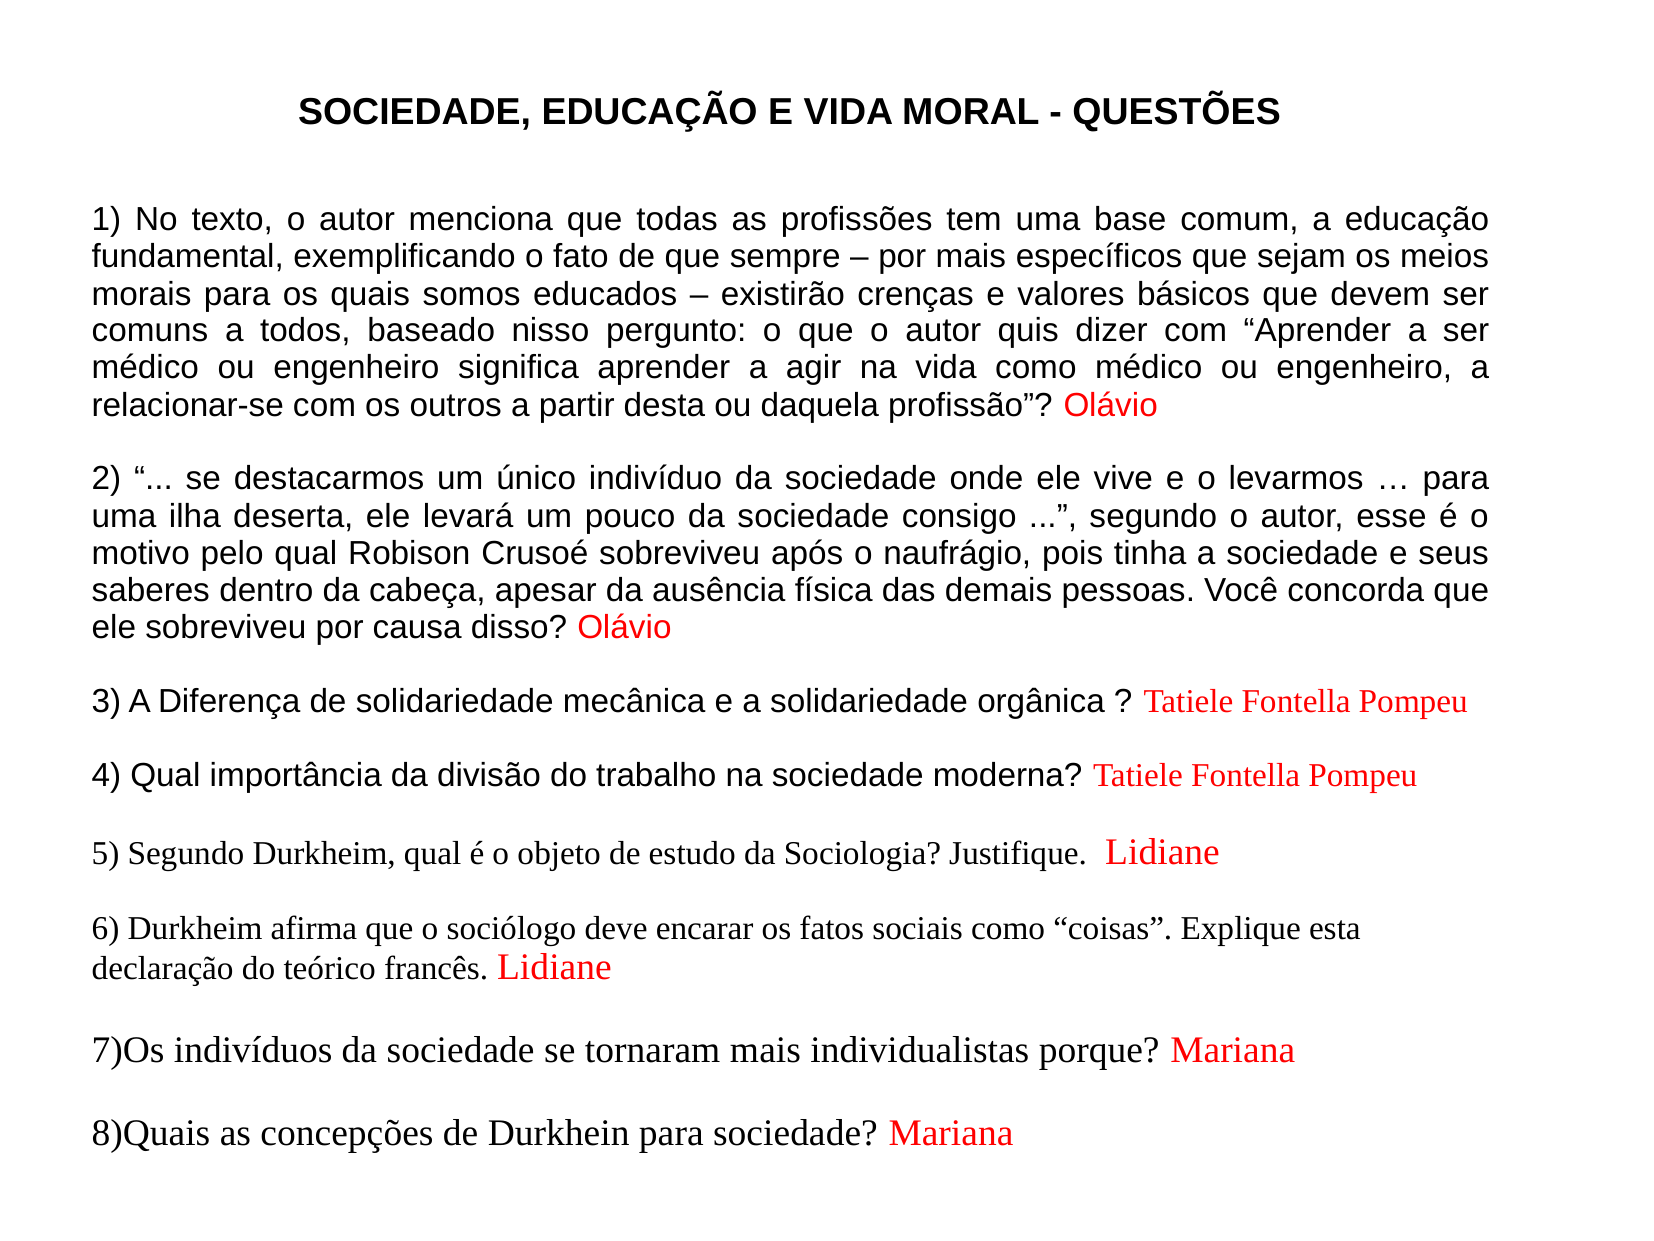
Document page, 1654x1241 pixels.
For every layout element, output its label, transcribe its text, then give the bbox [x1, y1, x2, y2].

text_box 1) No texto, o autor menciona que todas as profissões tem uma base comum, a educação fundamental, exemplificando o fato de que sempre – por mais específicos que sejam os meios morais para os quais somos educados – existirão crenças e valores básicos que devem ser comuns a todos, baseado nisso pergunto: o que o autor quis dizer com “Aprender a ser médico ou engenheiro significa aprender a agir na vida como médico ou engenheiro, a relacionar-se com os outros a partir desta ou daquela profissão”? Olávio 2) “... se destacarmos um único indivíduo da sociedade onde ele vive e o levarmos … para uma ilha deserta, ele levará um pouco da sociedade consigo ...”, segundo o autor, esse é o motivo pelo qual Robison Crusoé sobreviveu após o naufrágio, pois tinha a sociedade e seus saberes dentro da cabeça, apesar da ausência física das demais pessoas. Você concorda que ele sobreviveu por causa disso? Olávio 3) A Diferença de solidariedade mecânica e a solidariedade orgânica ? Tatiele Fontella Pompeu 4) Qual importância da divisão do trabalho na sociedade moderna? Tatiele Fontella Pompeu 5) Segundo Durkheim, qual é o objeto de estudo da Sociologia? Justifique. Lidiane 6) Durkheim afirma que o sociólogo deve encarar os fatos sociais como “coisas”. Explique esta declaração do teórico francês. Lidiane 7)Os indivíduos da sociedade se tornaram mais individualistas porque? Mariana 8)Quais as concepções de Durkhein para sociedade? Mariana [76, 193, 1507, 1241]
text_box SOCIEDADE, EDUCAÇÃO E VIDA MORAL - QUESTÕES [283, 82, 1323, 140]
